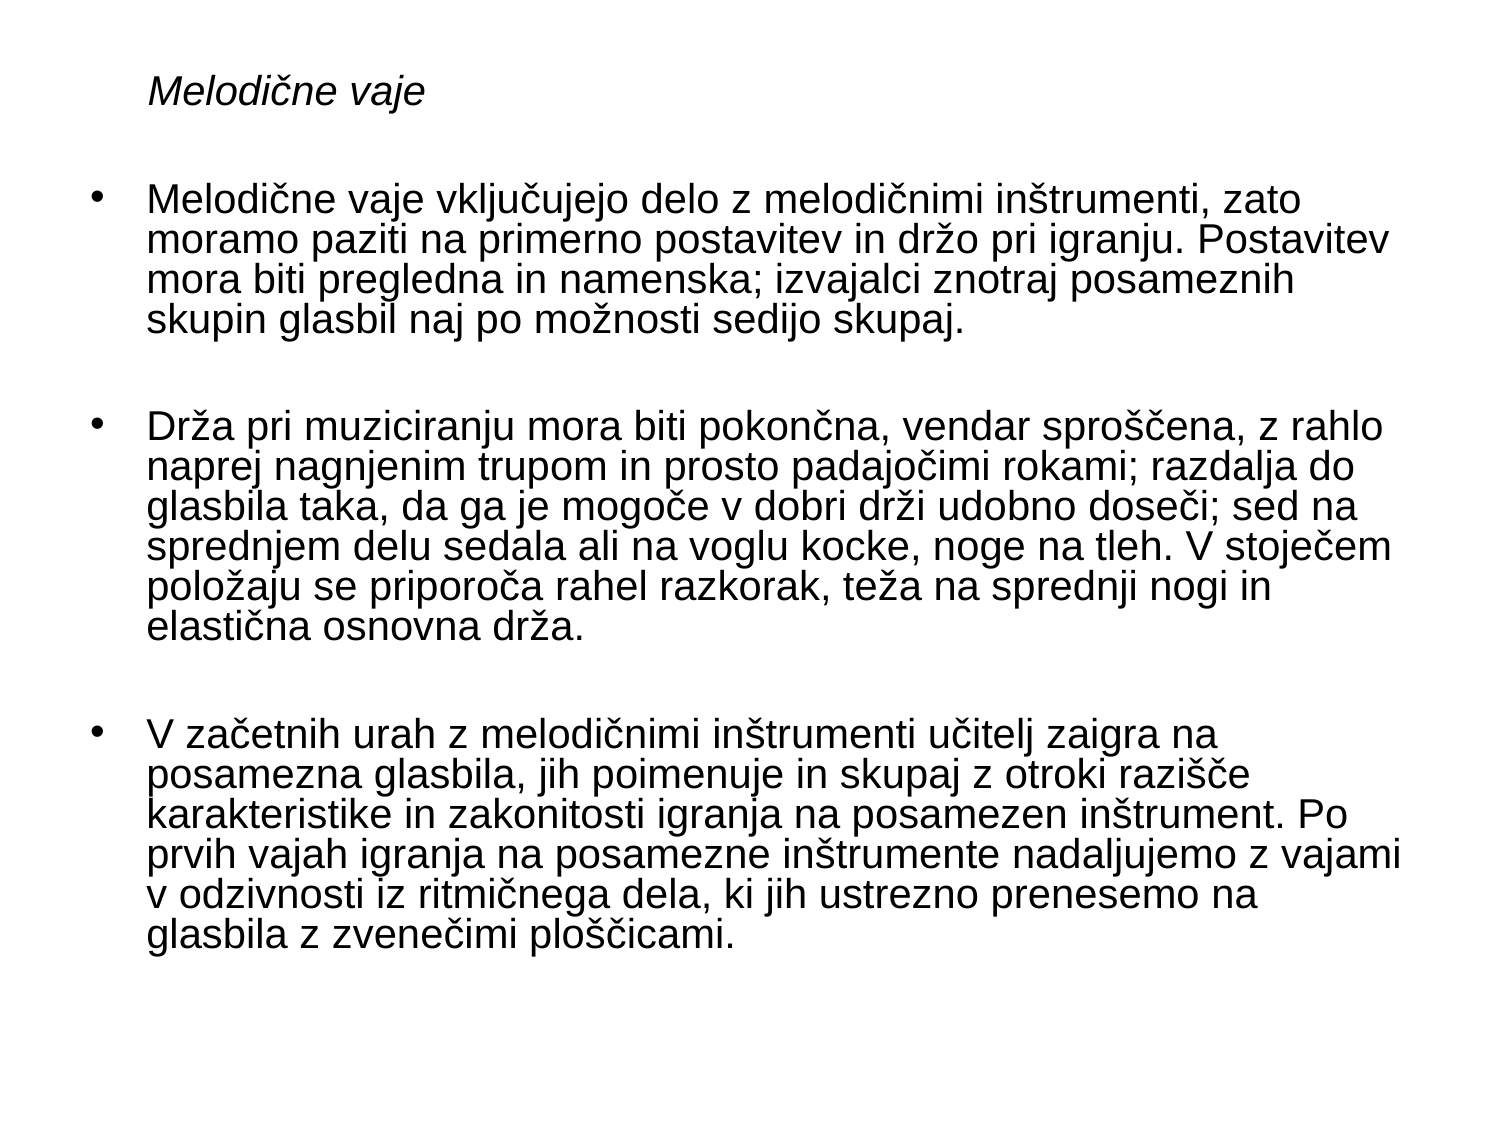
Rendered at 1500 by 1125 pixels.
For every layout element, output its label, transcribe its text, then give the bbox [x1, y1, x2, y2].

list Melodične vaje Melodične vaje vključujejo delo z melodičnimi inštrumenti, zato moramo paziti na primerno postavitev in držo pri igranju. Postavitev mora biti pregledna in namenska; izvajalci znotraj posameznih skupin glasbil naj po možnosti sedijo skupaj. Drža pri muziciranju mora biti pokončna, vendar sproščena, z rahlo naprej nagnjenim trupom in prosto padajočimi rokami; razdalja do glasbila taka, da ga je mogoče v dobri drži udobno doseči; sed na sprednjem delu sedala ali na voglu kocke, noge na tleh. V stoječem položaju se priporoča rahel razkorak, teža na sprednji nogi in elastična osnovna drža. V začetnih urah z melodičnimi inštrumenti učitelj zaigra na posamezna glasbila, jih poimenuje in skupaj z otroki razišče karakteristike in zakonitosti igranja na posamezen inštrument. Po prvih vajah igranja na posamezne inštrumente nadaljujemo z vajami v odzivnosti iz ritmičnega dela, ki jih ustrezno prenesemo na glasbila z zvenečimi ploščicami. [75, 66, 1426, 1005]
